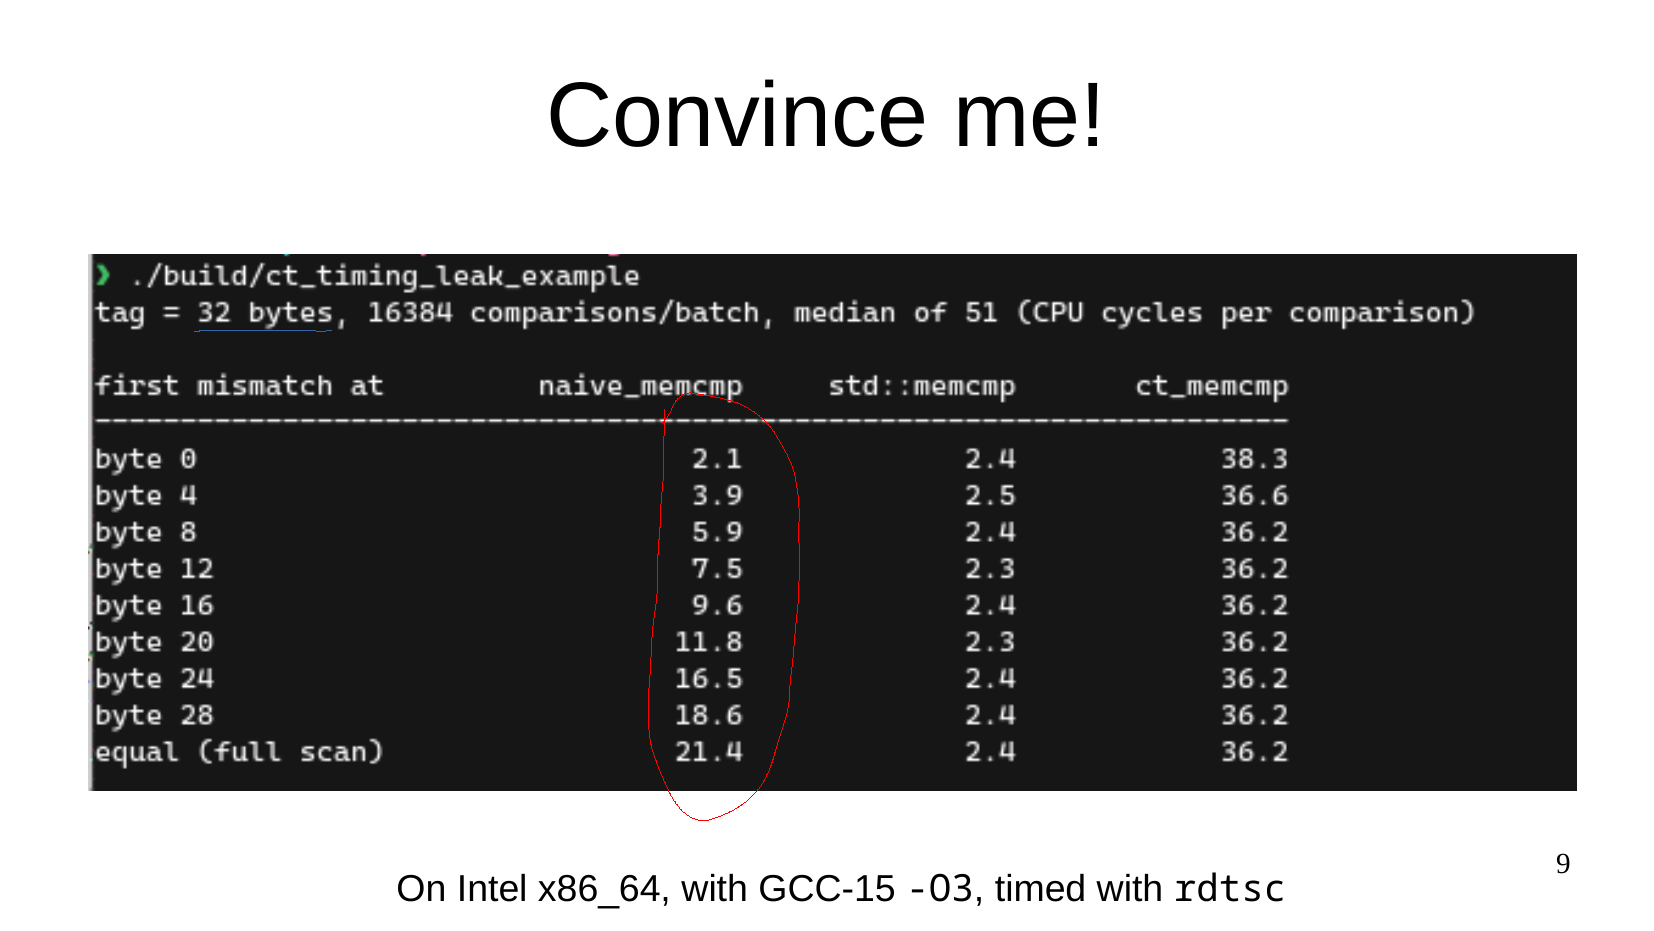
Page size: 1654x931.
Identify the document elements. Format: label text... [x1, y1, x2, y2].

title Convince me! [82, 37, 1571, 193]
text_box On Intel x86_64, with GCC-15 -O3, timed with rdtsc [354, 854, 1329, 916]
picture [88, 254, 1577, 791]
